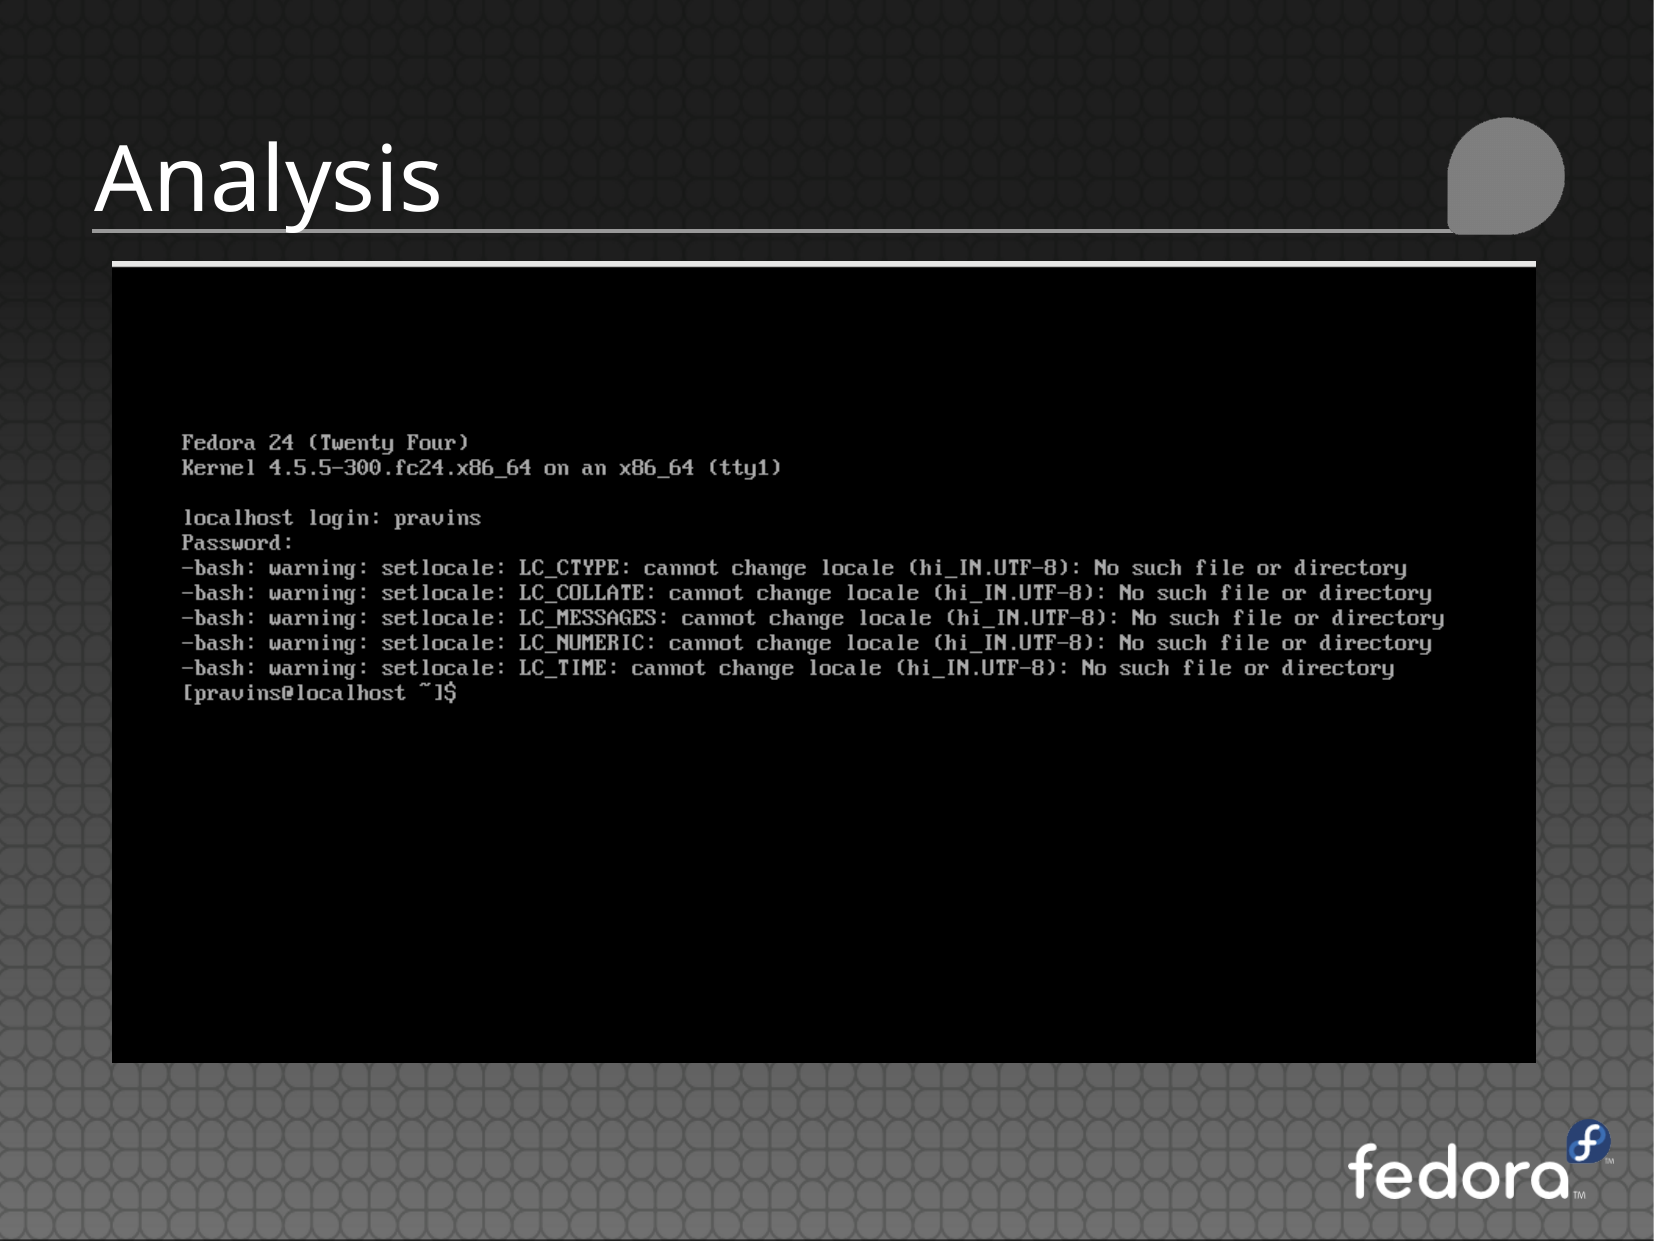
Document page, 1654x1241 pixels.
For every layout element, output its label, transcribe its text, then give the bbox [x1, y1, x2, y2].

title Analysis [94, 100, 1426, 251]
picture [0, 0, 1654, 1241]
